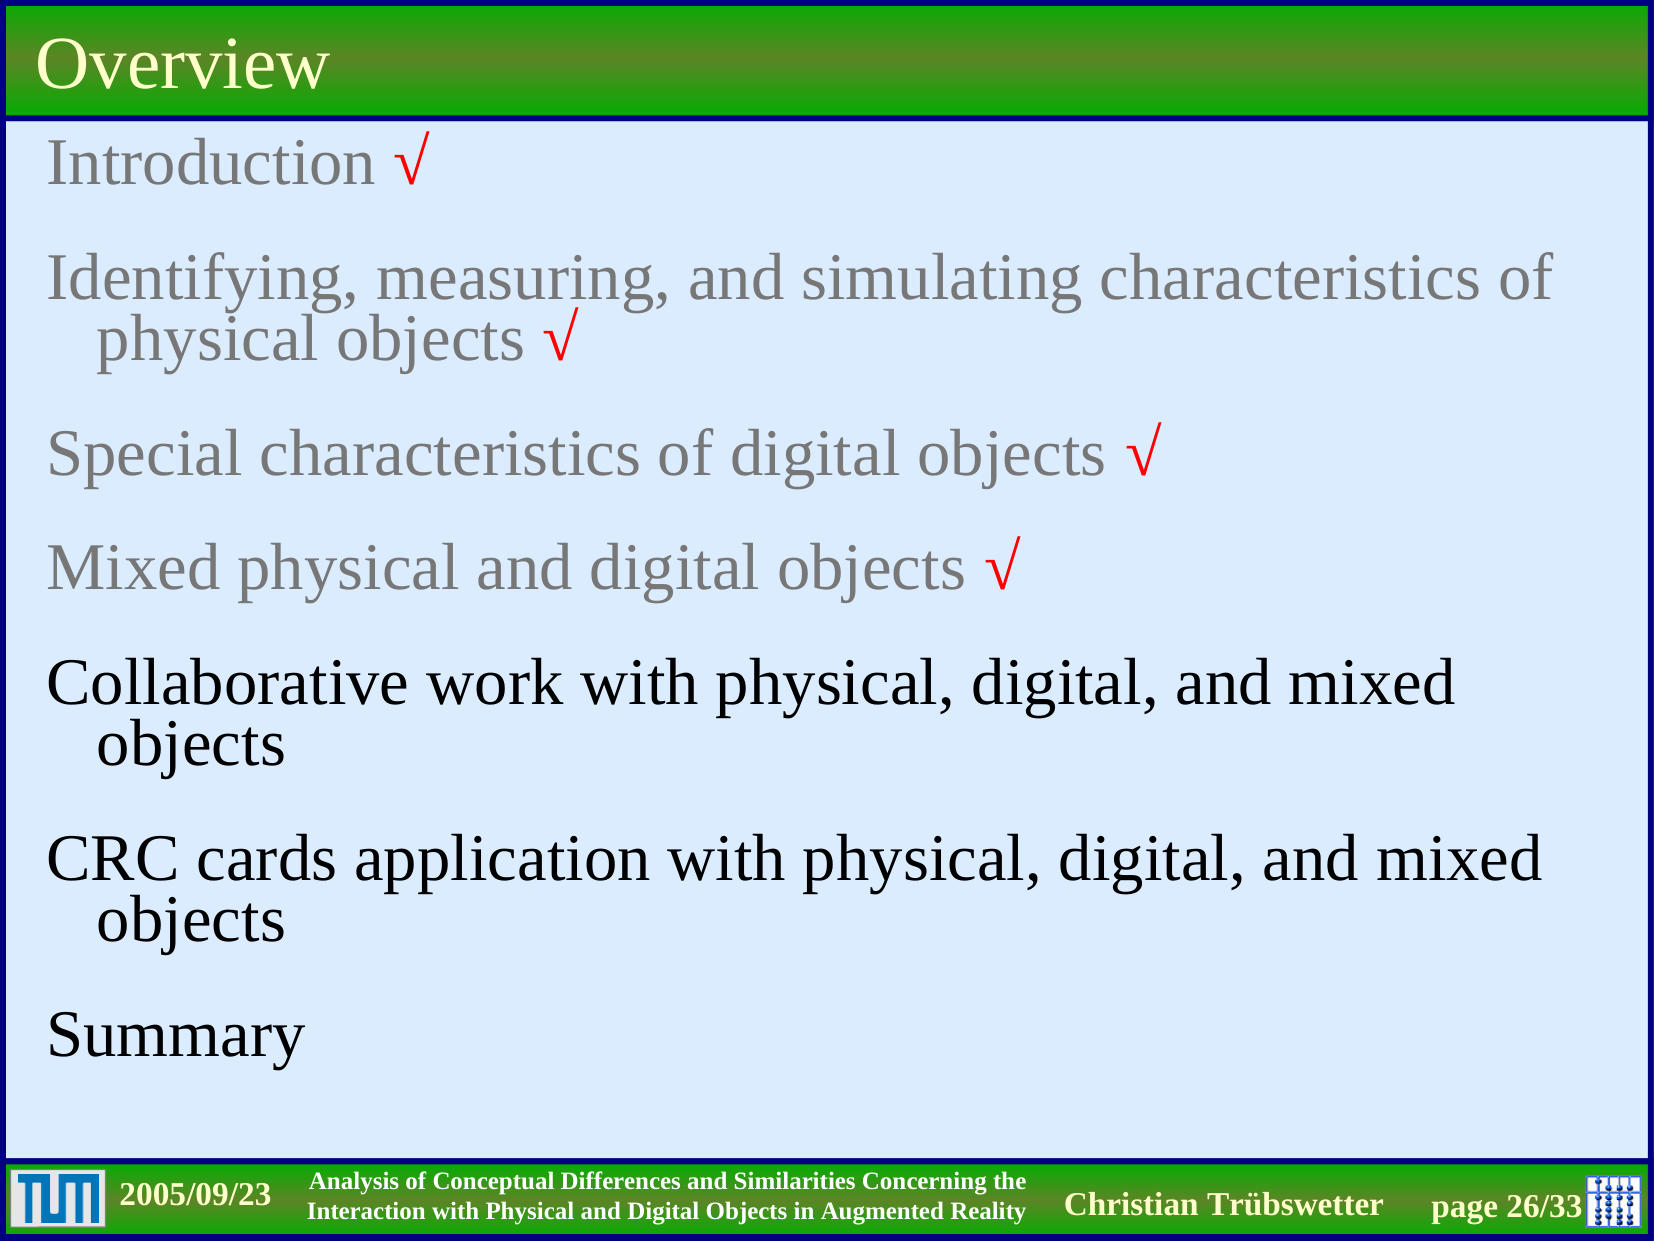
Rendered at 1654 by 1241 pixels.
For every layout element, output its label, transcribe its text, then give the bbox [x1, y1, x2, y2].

picture [1585, 1175, 1642, 1228]
title Overview [35, 0, 1628, 176]
list Introduction √ Identifying, measuring, and simulating characteristics of physical objects √ Special characteristics of digital objects √ Mixed physical and digital objects √ Collaborative work with physical, digital, and mixed objects CRC cards application with physical, digital, and mixed objects Summary [29, 135, 1622, 1176]
picture [18, 1174, 99, 1223]
